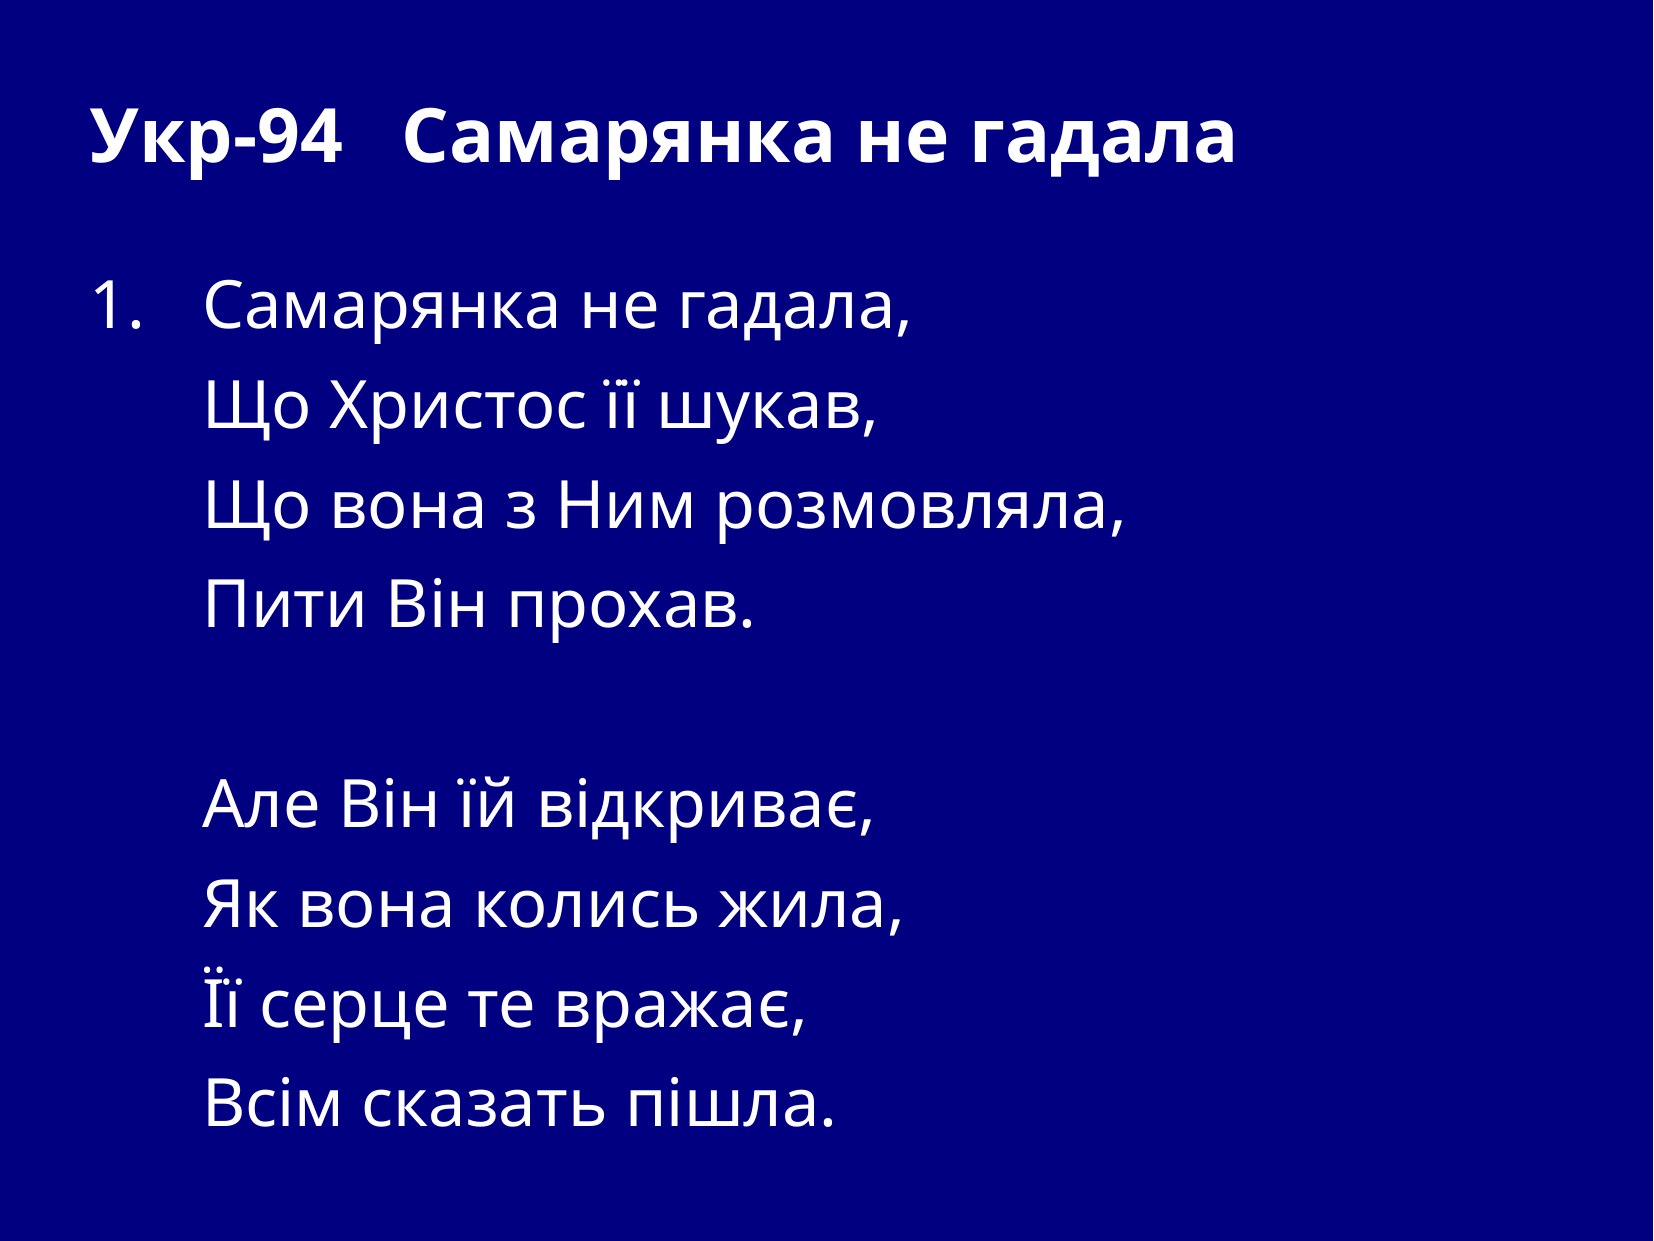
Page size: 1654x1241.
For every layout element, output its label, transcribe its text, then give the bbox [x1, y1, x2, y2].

text_box Укр-94 Самарянка не гадала [75, 75, 1576, 188]
text_box 1. Самарянка не гадала, Що Христос її шукав, Що вона з Ним розмовляла, Пити Він прохав. Але Він їй відкриває, Як вона колись жила, Її серце те вражає, Всім сказать пішла. [75, 188, 1576, 1163]
